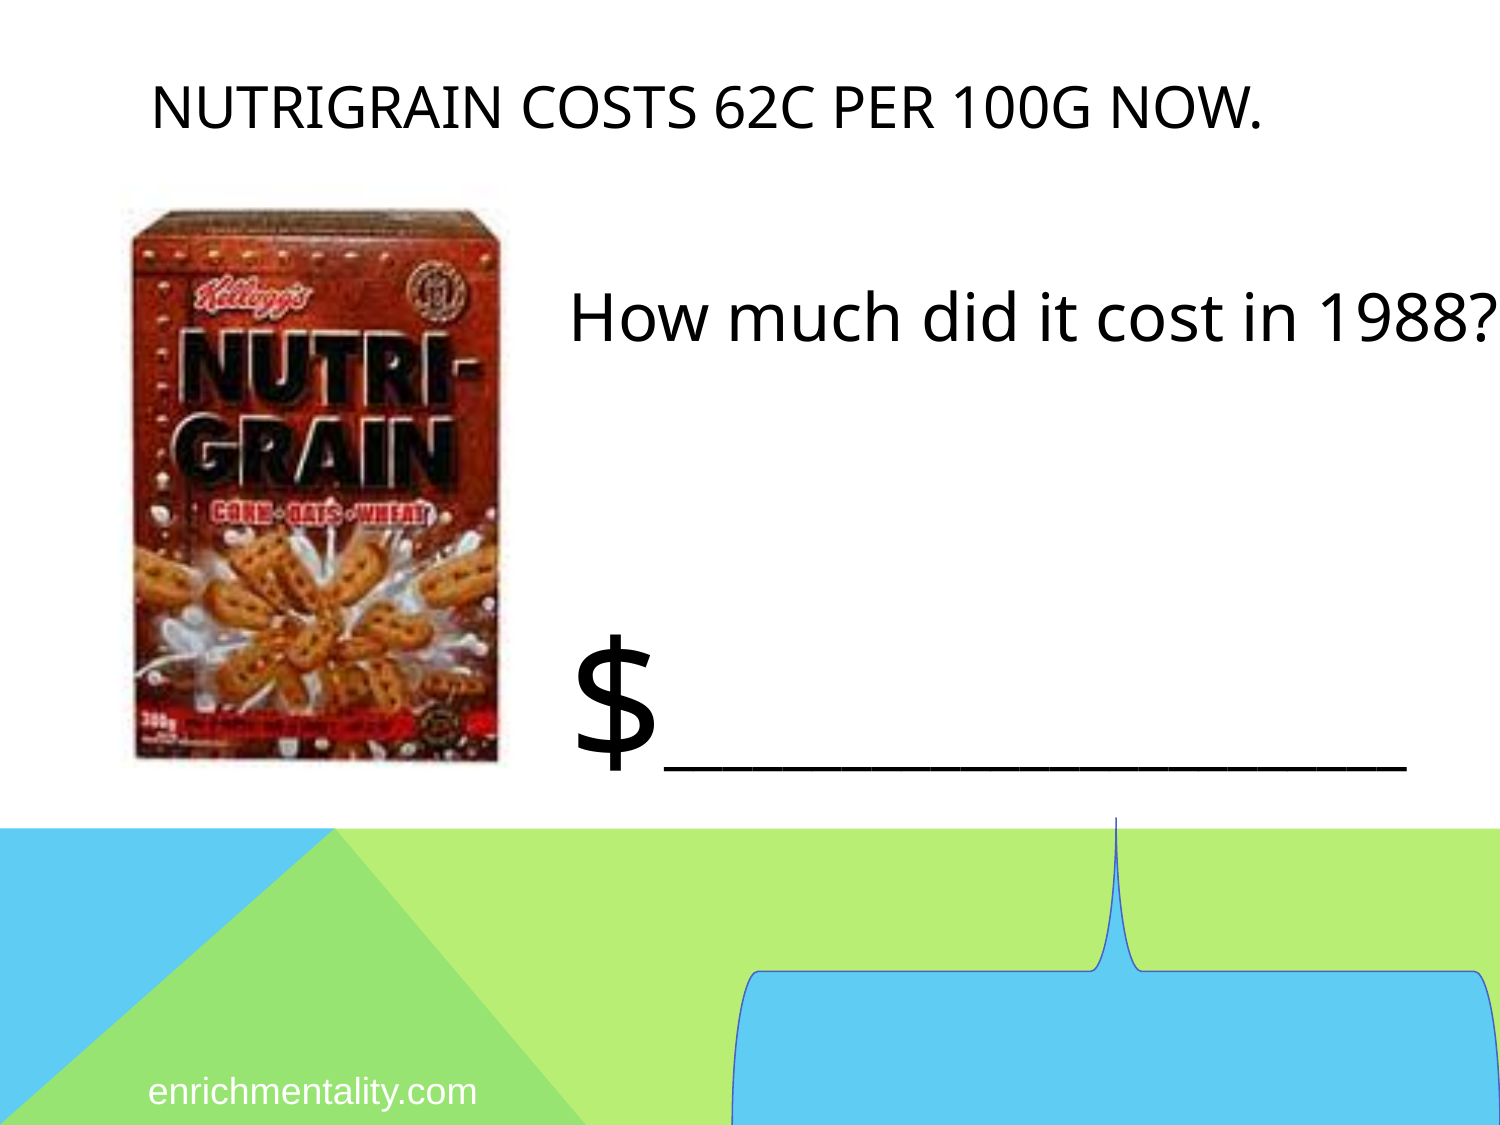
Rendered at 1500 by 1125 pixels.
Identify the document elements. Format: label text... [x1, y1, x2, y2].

picture [25, 185, 632, 793]
text_box [732, 817, 1500, 1125]
text_box How much did it cost in 1988? $_________________________ [553, 267, 1500, 802]
title Nutrigrain costs 62c per 100g now. [135, 60, 1369, 150]
text_box enrichmentality.com [118, 1062, 508, 1120]
